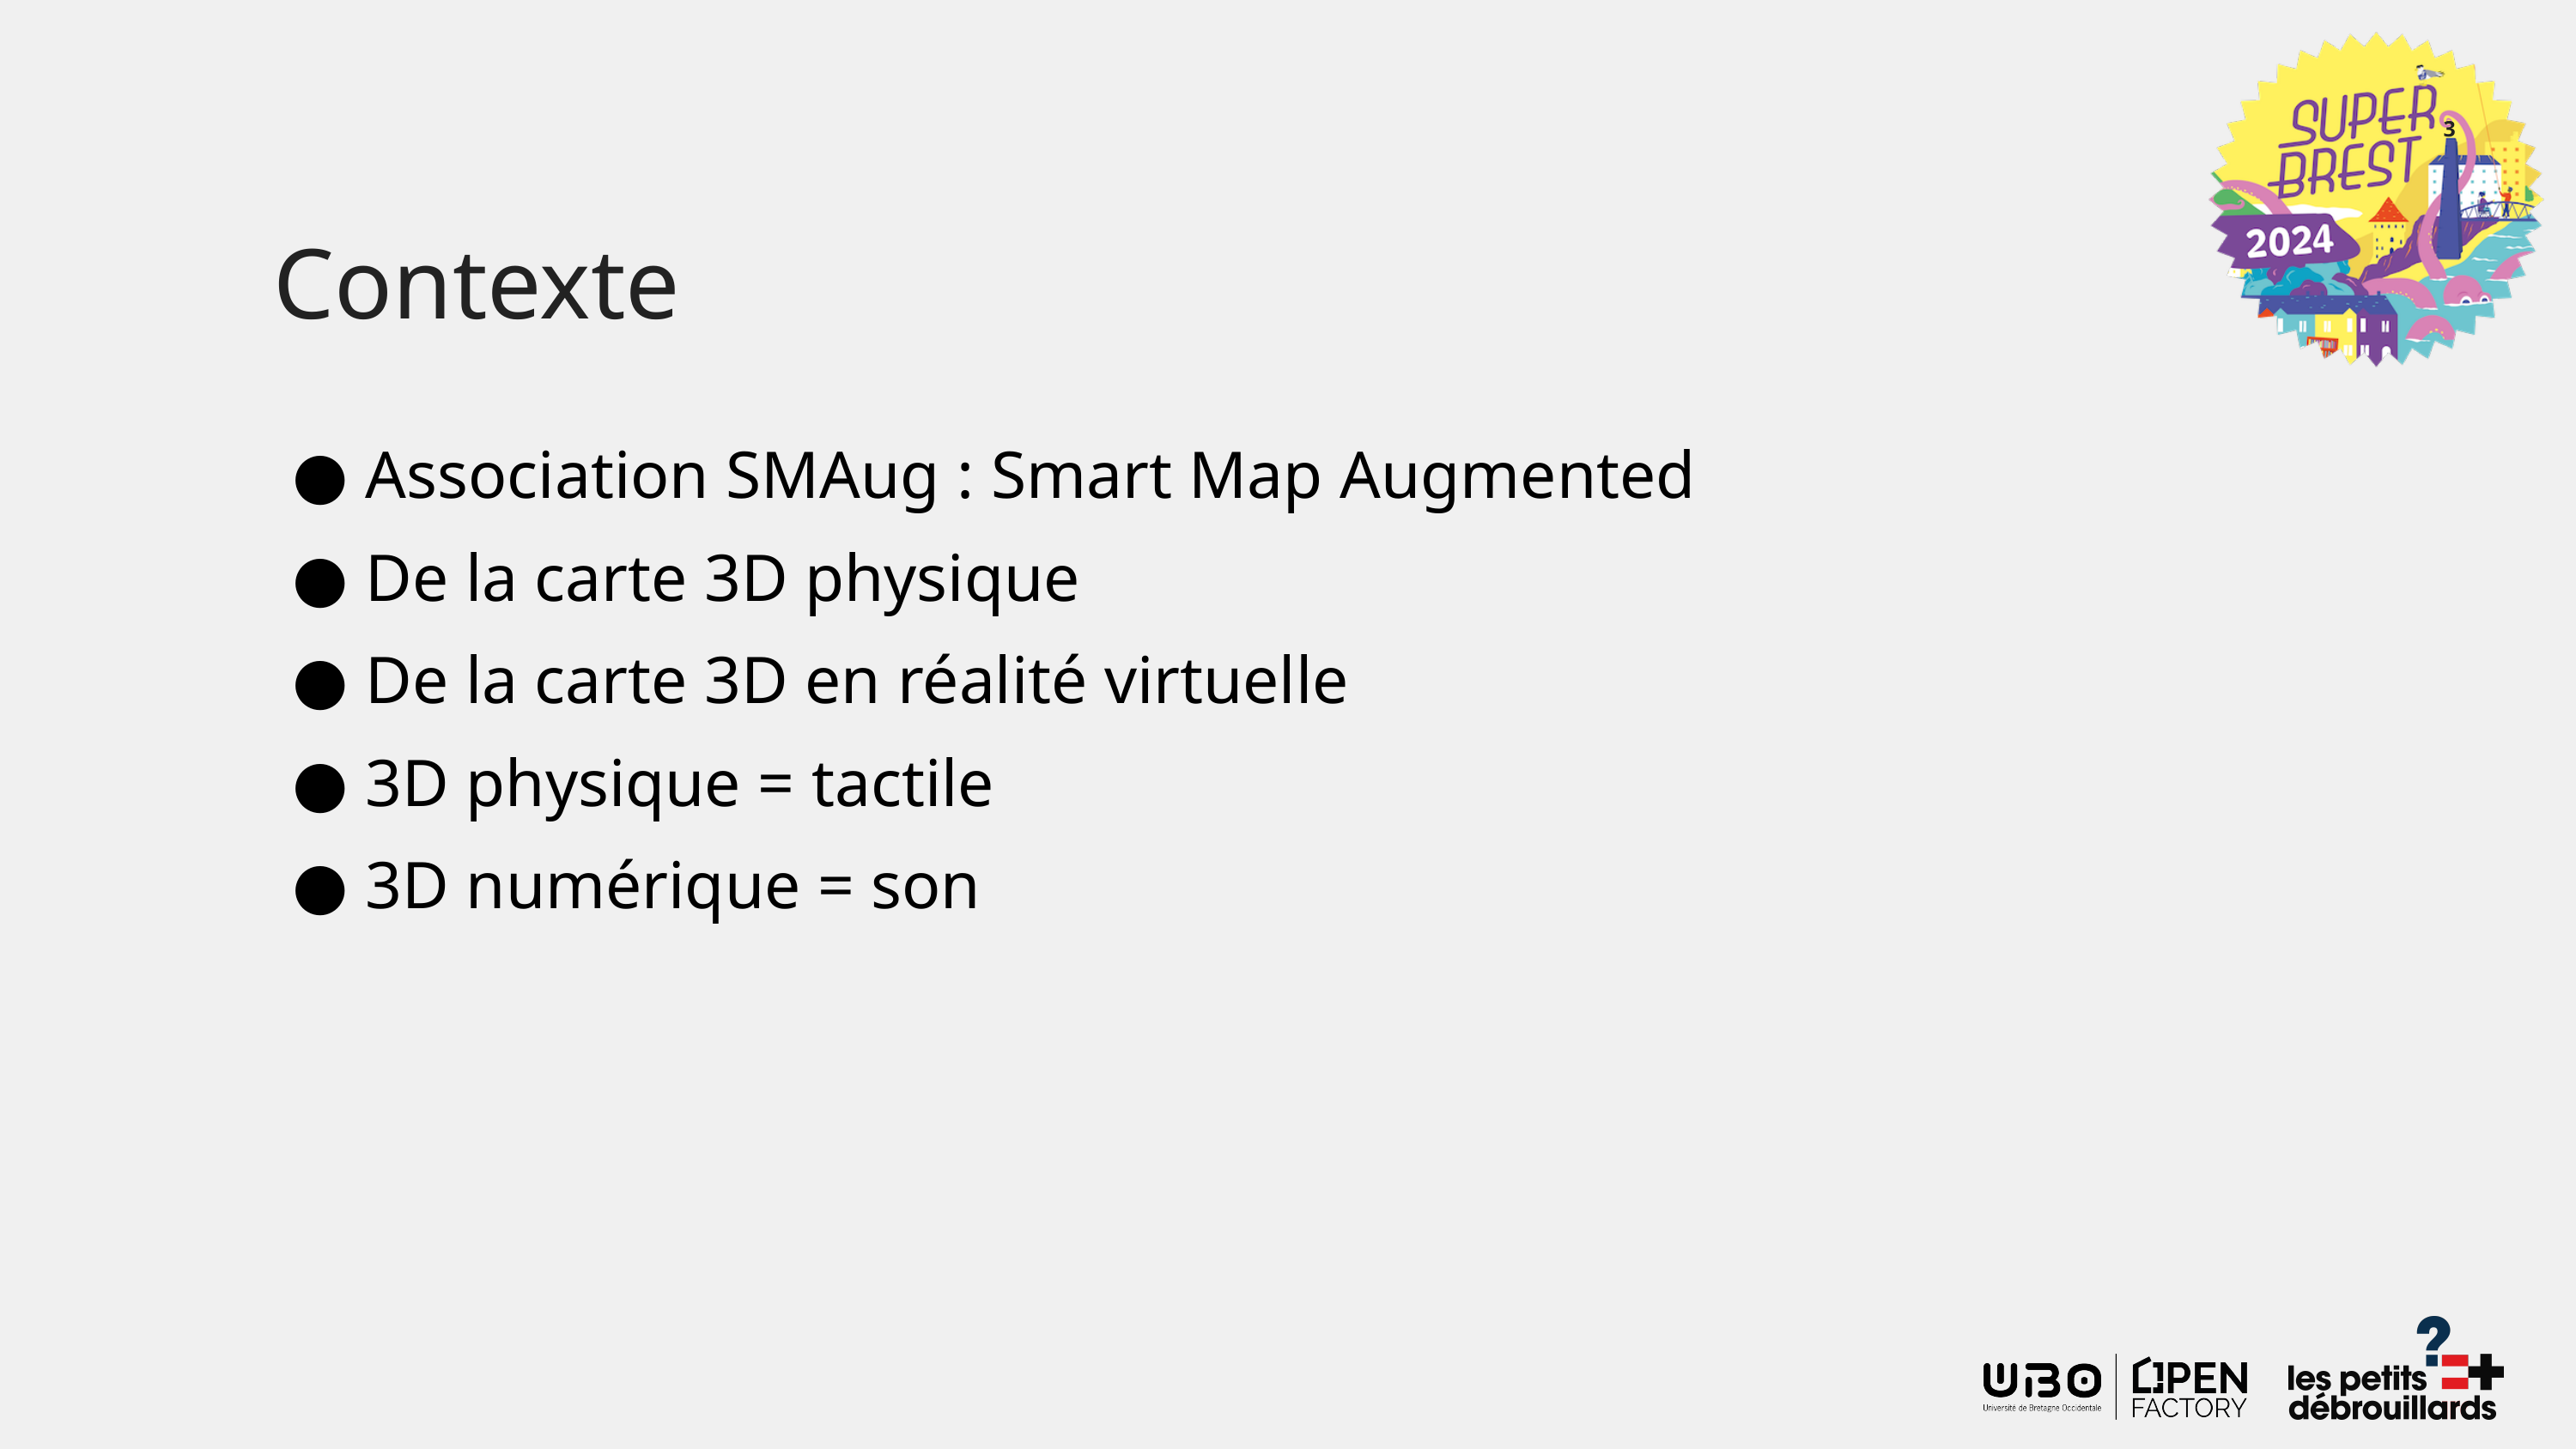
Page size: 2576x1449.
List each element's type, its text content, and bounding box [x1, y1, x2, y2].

picture [1984, 1354, 2247, 1420]
picture [2288, 1316, 2504, 1420]
slide_number <numéro> [2307, 93, 2456, 145]
list Association SMAug : Smart Map Augmented De la carte 3D physique De la carte 3D en réalité virtuelle 3D physique = tactile 3D numérique = son [275, 433, 2188, 1122]
picture [2176, 0, 2576, 400]
title Contexte [273, 217, 1741, 434]
